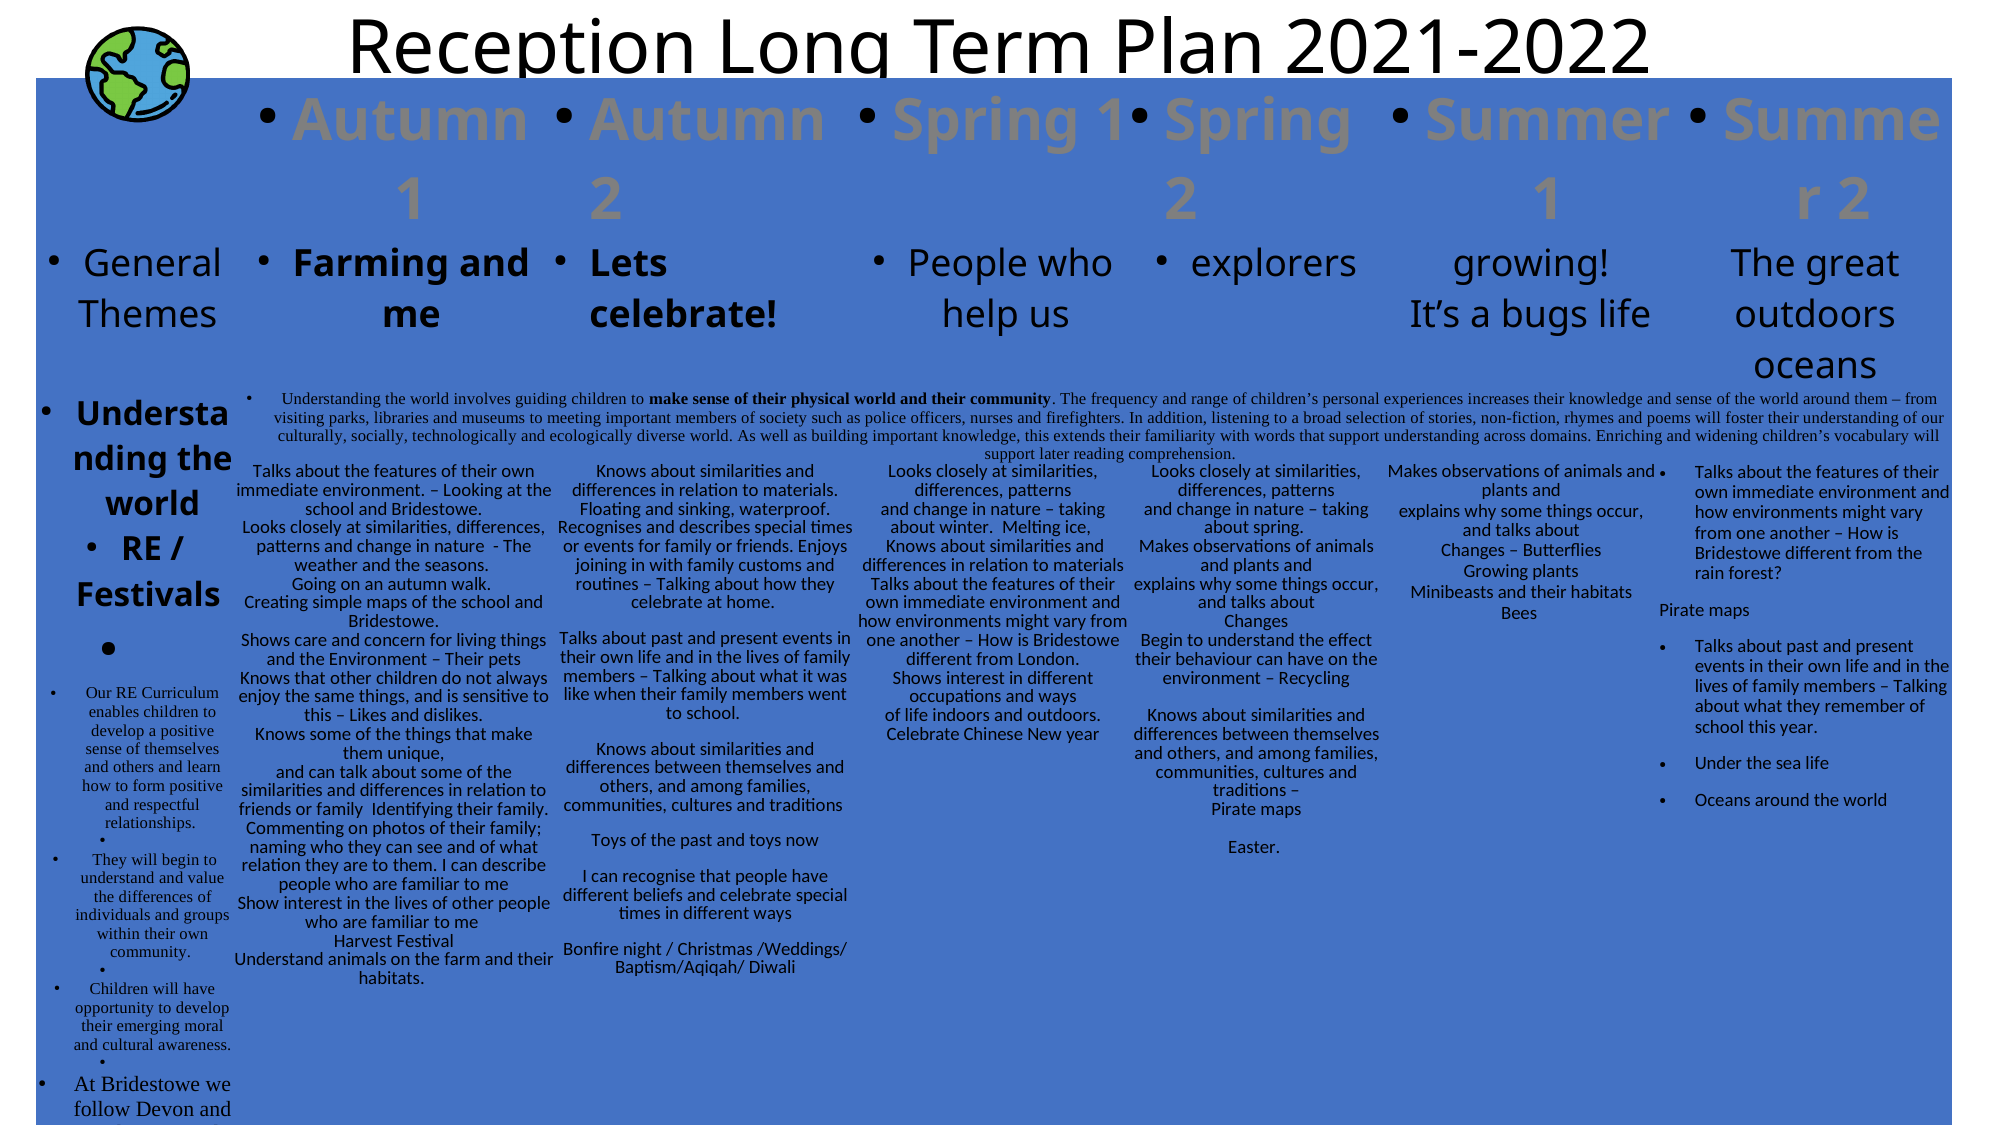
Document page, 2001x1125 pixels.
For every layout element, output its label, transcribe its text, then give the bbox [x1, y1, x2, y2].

table_cell The great outdoors oceans [1678, 236, 1952, 390]
table_cell Farming and me [234, 236, 554, 390]
table_header Autumn 2 [554, 78, 856, 236]
table_cell growing! It’s a bugs life [1383, 236, 1678, 390]
table_cell explorers [1129, 236, 1383, 390]
table_cell Talks about the features of their own immediate environment and how environments might vary from one another – How is Bridestowe different from the rain forest? Pirate maps Talks about past and present events in their own life and in the lives of family members – Talking about what they remember of school this year. Under the sea life Oceans around the world [1659, 464, 1952, 1125]
table_cell General Themes [36, 236, 234, 390]
table_cell Knows about similarities and differences in relation to materials. Floating and sinking, waterproof. Recognises and describes special times or events for family or friends. Enjoys joining in with family customs and routines – Talking about how they celebrate at home. Talks about past and present events in their own life and in the lives of family members – Talking about what it was like when their family members went to school. Knows about similarities and differences between themselves and others, and among families, communities, cultures and traditions Toys of the past and toys now I can recognise that people have different beliefs and celebrate special times in different ways Bonfire night / Christmas /Weddings/ Baptism/Aqiqah/ Diwali [554, 464, 856, 1125]
table_cell Understanding the world RE / Festivals Our RE Curriculum enables children to develop a positive sense of themselves and others and learn how to form positive and respectful relationships. They will begin to understand and value the differences of individuals and groups within their own community. Children will have opportunity to develop their emerging moral and cultural awareness. At Bridestowe we follow Devon and Torbay Agreed Syllabus for RE [36, 390, 234, 1125]
table_cell People who help us [856, 236, 1129, 390]
table_cell Looks closely at similarities, differences, patterns and change in nature – taking about spring. Makes observations of animals and plants and explains why some things occur, and talks about Changes Begin to understand the effect their behaviour can have on the environment – Recycling Knows about similarities and differences between themselves and others, and among families, communities, cultures and traditions – Pirate maps Easter. [1129, 464, 1383, 1125]
table_header Summer 1 [1383, 78, 1678, 236]
table_header Autumn 1 [234, 78, 554, 236]
picture [85, 22, 190, 126]
table_header Spring 2 [1129, 78, 1383, 236]
table_cell Looks closely at similarities, differences, patterns and change in nature – taking about winter. Melting ice, Knows about similarities and differences in relation to materials Talks about the features of their own immediate environment and how environments might vary from one another – How is Bridestowe different from London. Shows interest in different occupations and ways of life indoors and outdoors. Celebrate Chinese New year [856, 464, 1129, 1125]
table_cell Makes observations of animals and plants and explains why some things occur, and talks about Changes – Butterflies Growing plants Minibeasts and their habitats Bees [1383, 464, 1659, 1125]
table_header Summer 2 [1678, 78, 1952, 236]
table_cell Lets celebrate! [554, 236, 856, 390]
text_box Reception Long Term Plan 2021-2022 [137, 0, 1863, 78]
table_header [36, 78, 234, 236]
table_cell Understanding the world involves guiding children to make sense of their physical world and their community. The frequency and range of children’s personal experiences increases their knowledge and sense of the world around them – from visiting parks, libraries and museums to meeting important members of society such as police officers, nurses and firefighters. In addition, listening to a broad selection of stories, non-fiction, rhymes and poems will foster their understanding of our culturally, socially, technologically and ecologically diverse world. As well as building important knowledge, this extends their familiarity with words that support understanding across domains. Enriching and widening children’s vocabulary will support later reading comprehension. [234, 390, 1952, 464]
table_header Spring 1 [856, 78, 1129, 236]
table_cell Talks about the features of their own immediate environment. – Looking at the school and Bridestowe. Looks closely at similarities, differences, patterns and change in nature - The weather and the seasons. Going on an autumn walk. Creating simple maps of the school and Bridestowe. Shows care and concern for living things and the Environment – Their pets Knows that other children do not always enjoy the same things, and is sensitive to this – Likes and dislikes. Knows some of the things that make them unique, and can talk about some of the similarities and differences in relation to friends or family Identifying their family. Commenting on photos of their family; naming who they can see and of what relation they are to them. I can describe people who are familiar to me Show interest in the lives of other people who are familiar to me Harvest Festival Understand animals on the farm and their habitats. [234, 464, 554, 1125]
